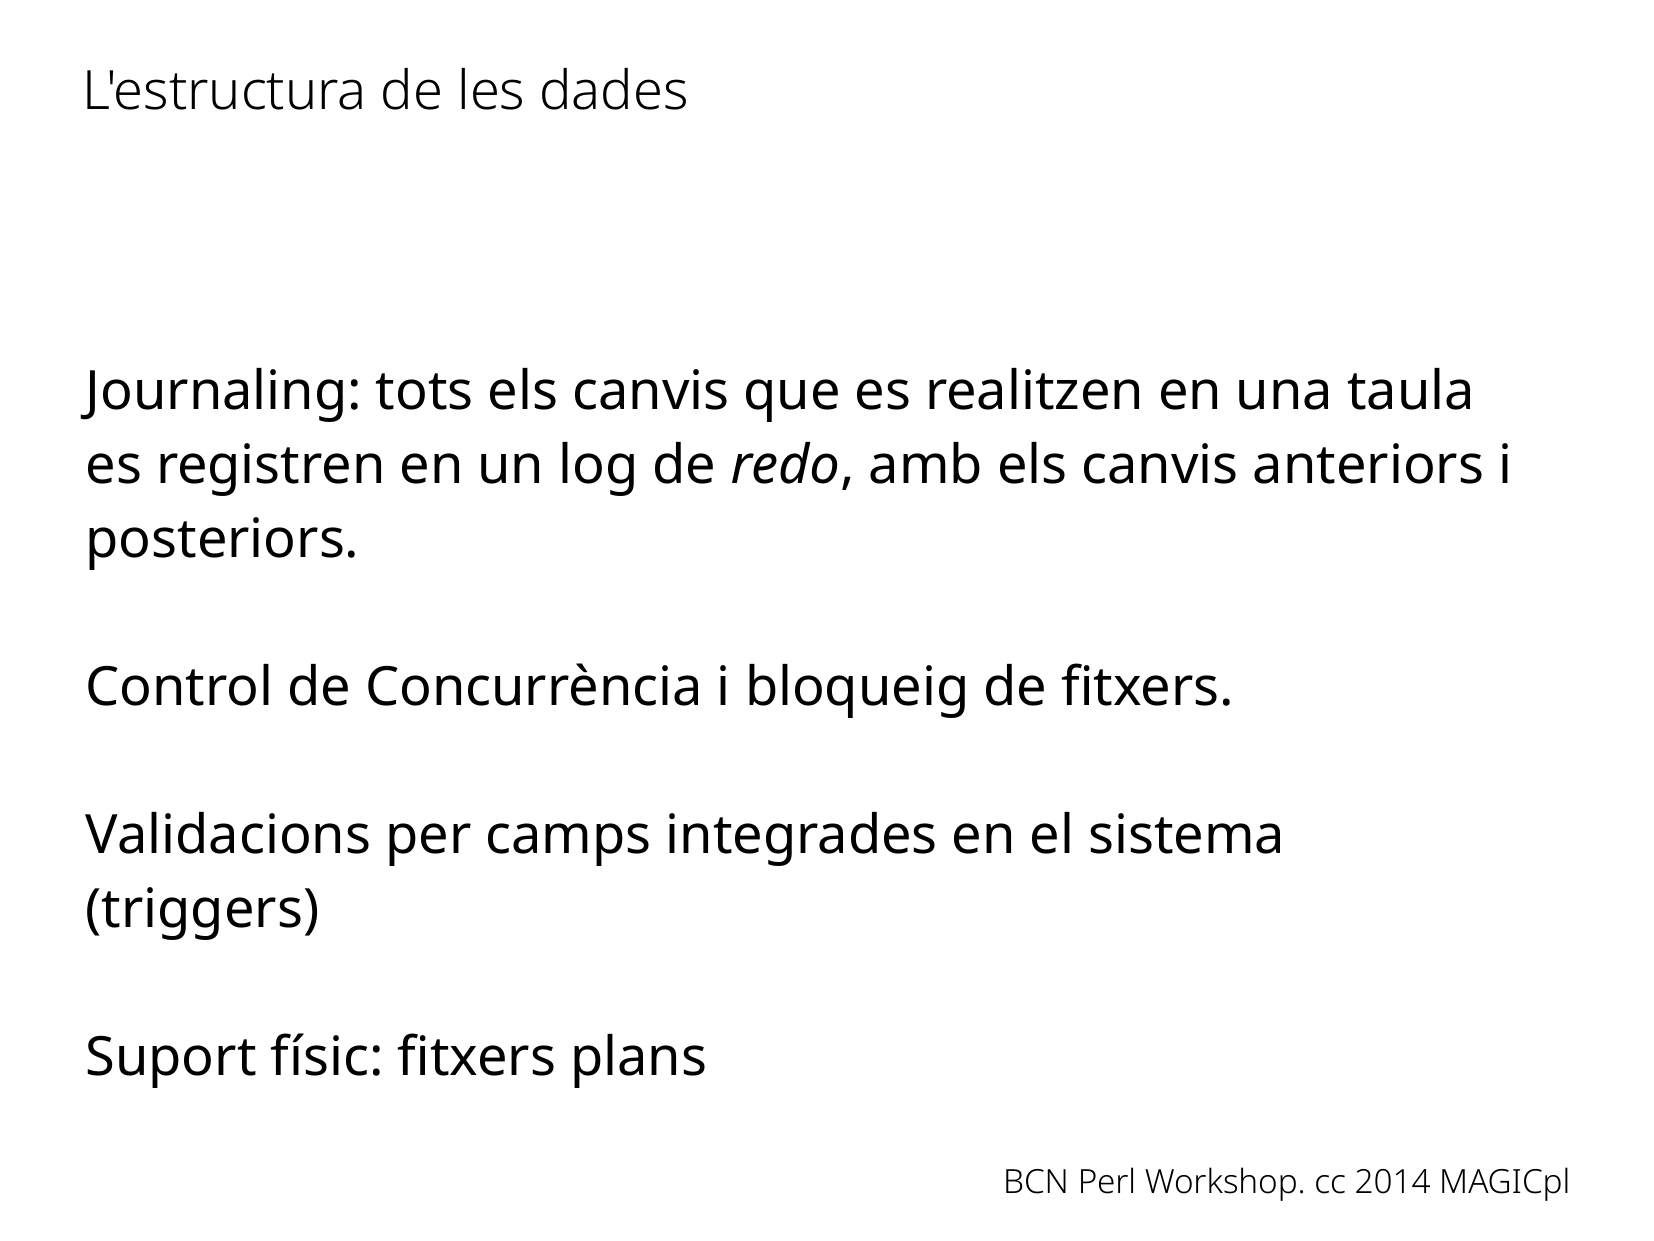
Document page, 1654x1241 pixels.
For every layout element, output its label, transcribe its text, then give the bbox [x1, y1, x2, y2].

text_box Journaling: tots els canvis que es realitzen en una taula es registren en un log de redo, amb els canvis anteriors i posteriors. Control de Concurrència i bloqueig de fitxers. Validacions per camps integrades en el sistema (triggers) Suport físic: fitxers plans [70, 343, 1536, 944]
title L'estructura de les dades [82, 47, 1571, 130]
title BCN Perl Workshop. cc 2014 MAGICpl [82, 1139, 1571, 1223]
